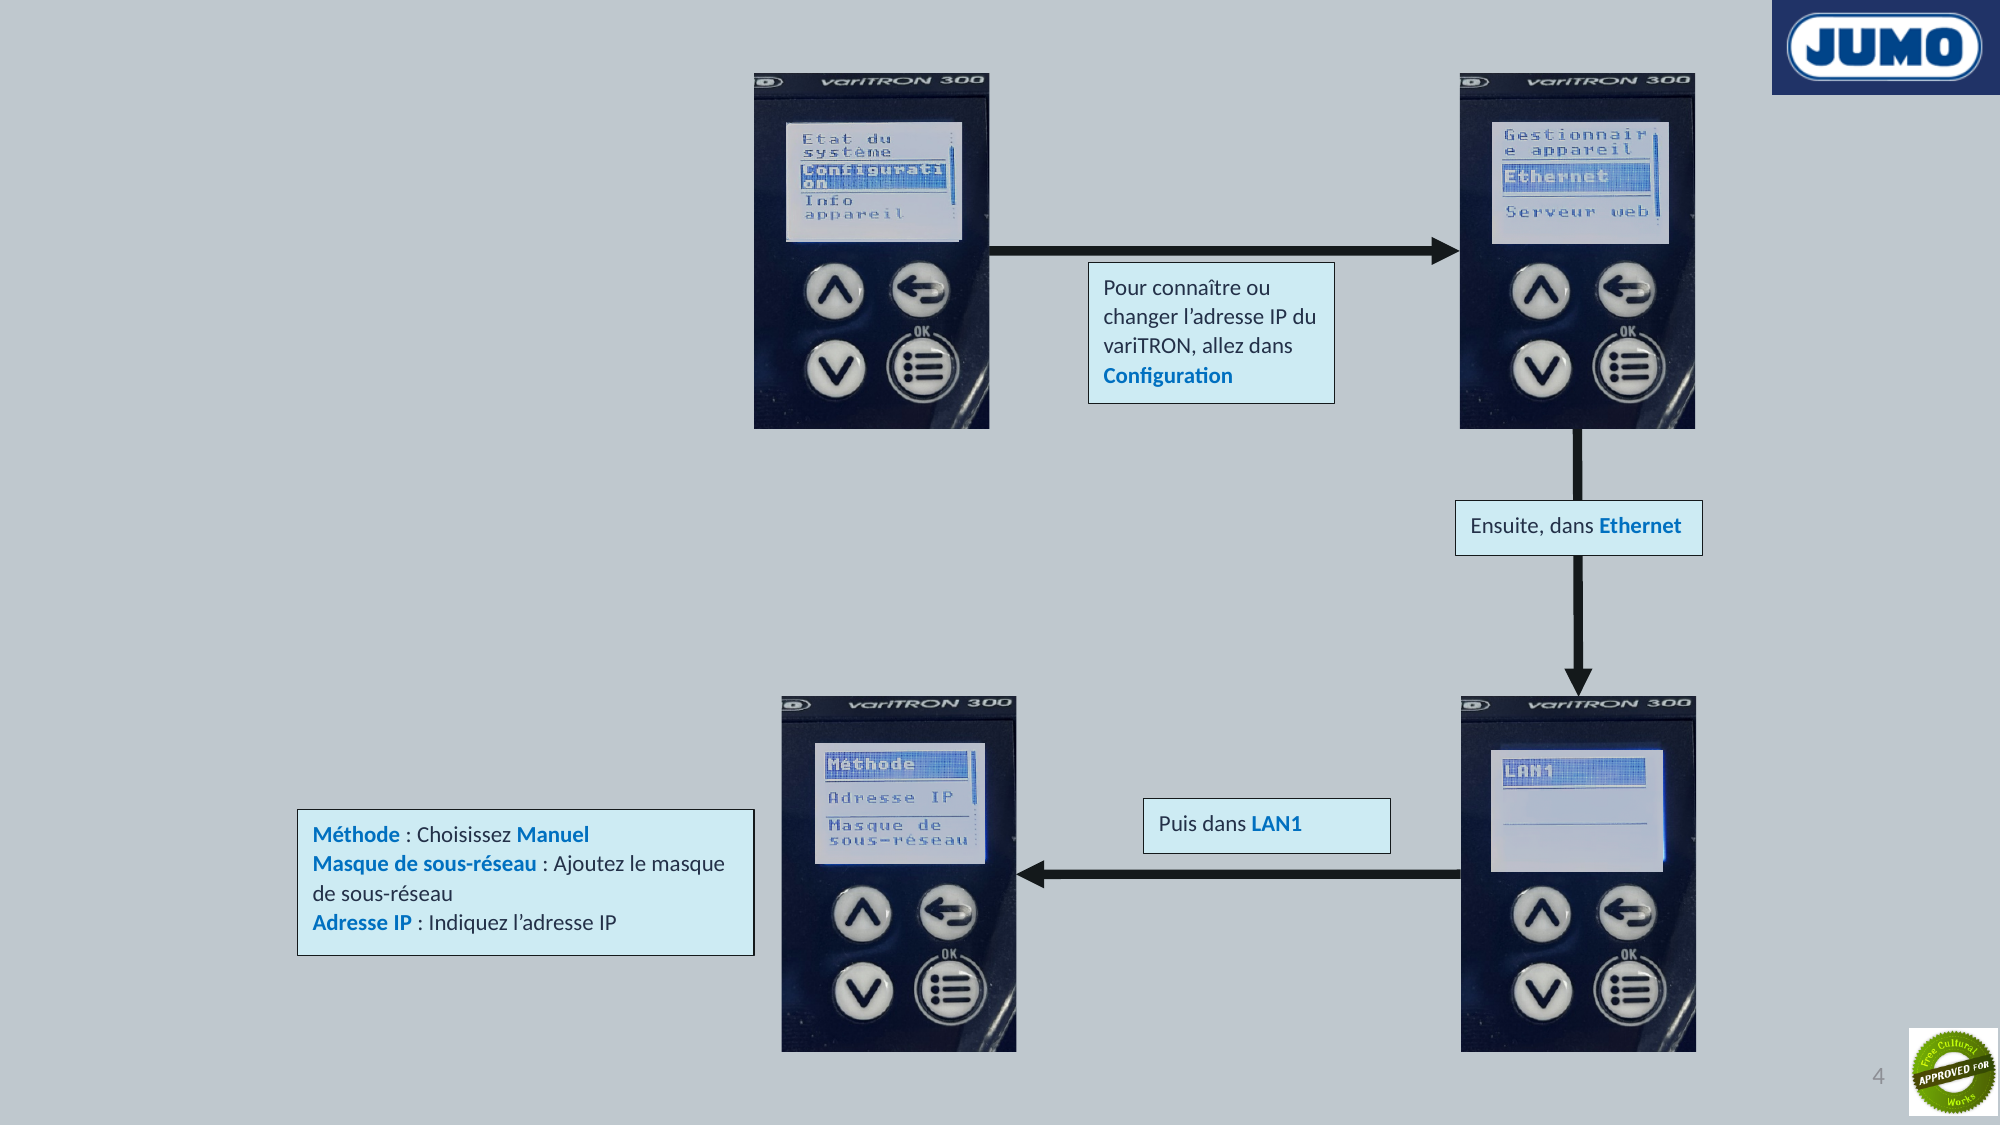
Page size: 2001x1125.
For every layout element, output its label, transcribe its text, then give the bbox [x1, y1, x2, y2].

picture [754, 73, 990, 429]
text_box Méthode : Choisissez Manuel Masque de sous-réseau : Ajoutez le masque de sous-réseau Adresse IP : Indiquez l’adresse IP [297, 809, 755, 956]
picture [1909, 1028, 1998, 1116]
text_box Puis dans LAN1 [1143, 798, 1391, 854]
picture [1459, 73, 1696, 429]
picture [1461, 696, 1697, 1052]
picture [781, 696, 1017, 1052]
text_box Ensuite, dans Ethernet [1455, 500, 1703, 556]
picture [1772, 0, 2000, 95]
text_box Pour connaître ou changer l’adresse IP du variTRON, allez dans Configuration [1088, 262, 1335, 404]
